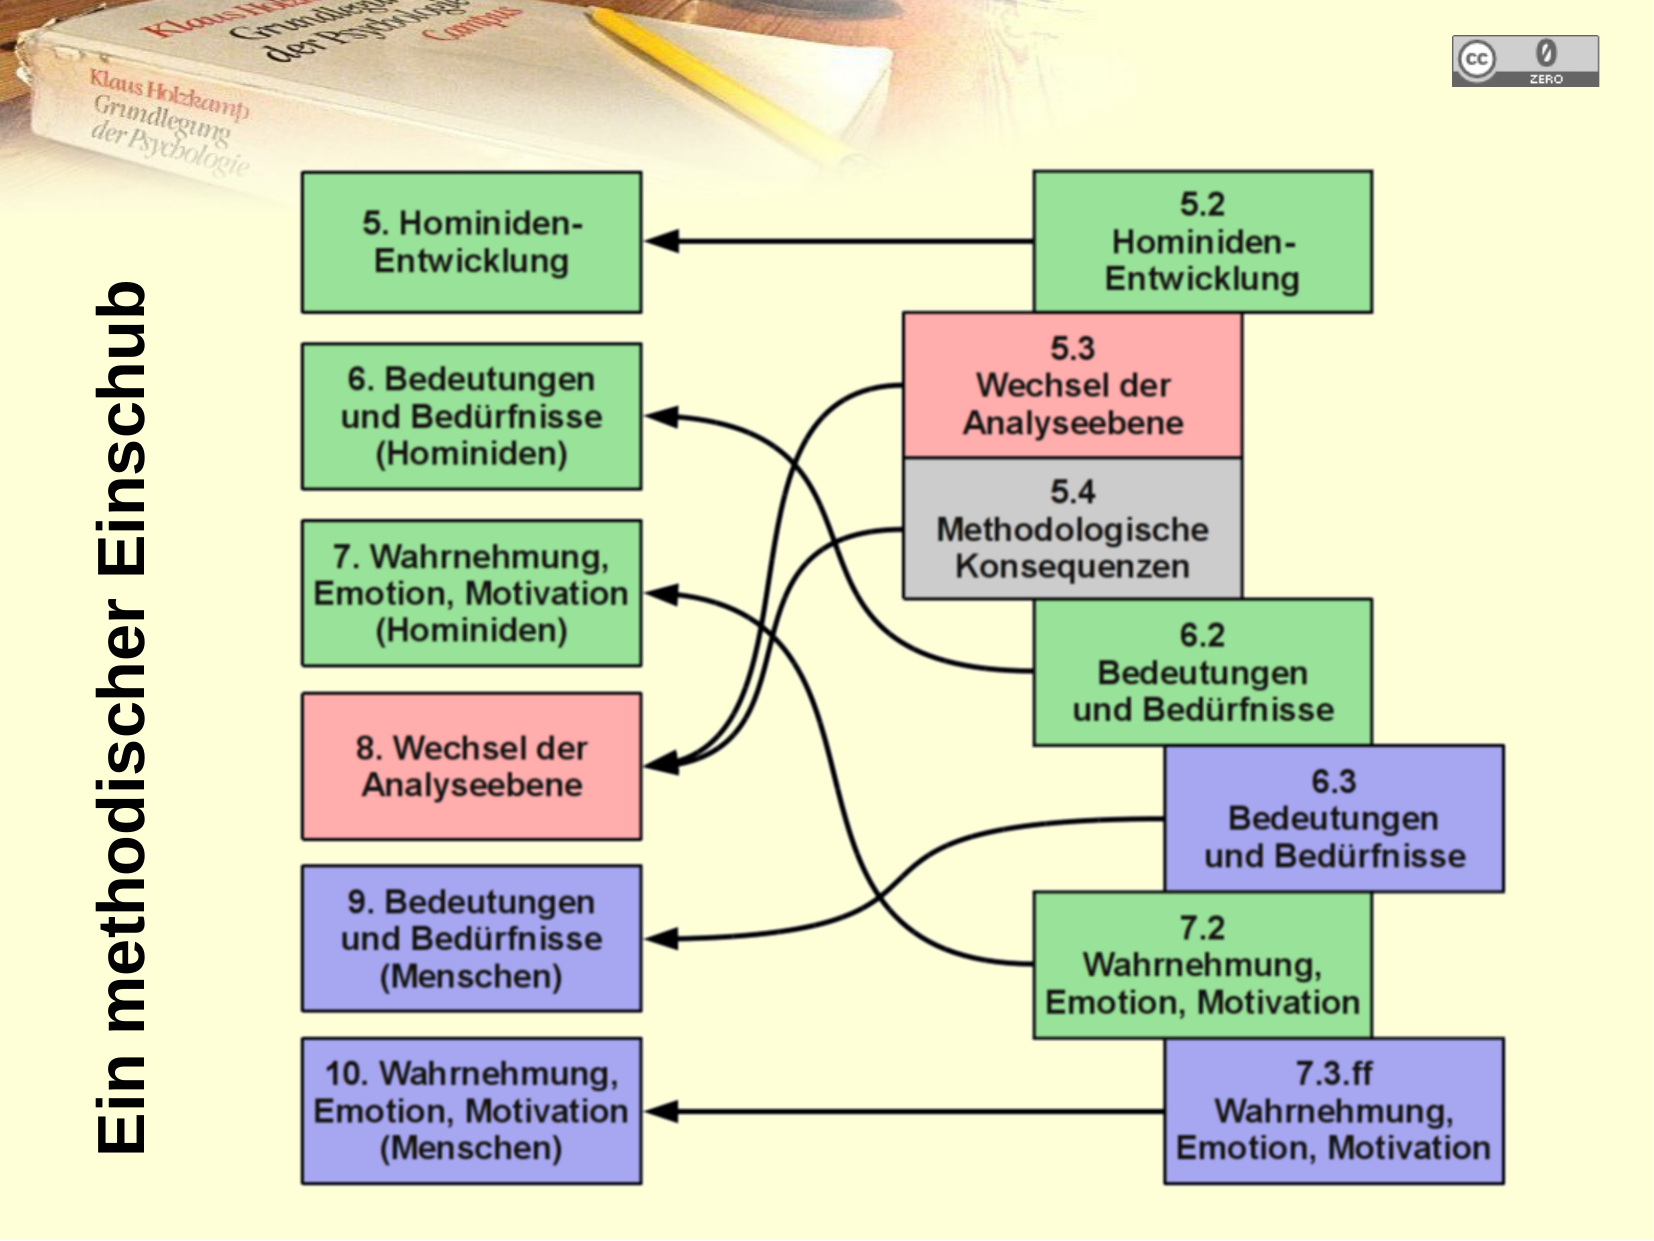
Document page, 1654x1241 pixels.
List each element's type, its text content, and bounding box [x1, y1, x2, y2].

picture [0, 0, 1524, 1201]
text_box Ein methodischer Einschub [76, 263, 166, 1173]
picture [1452, 35, 1600, 87]
